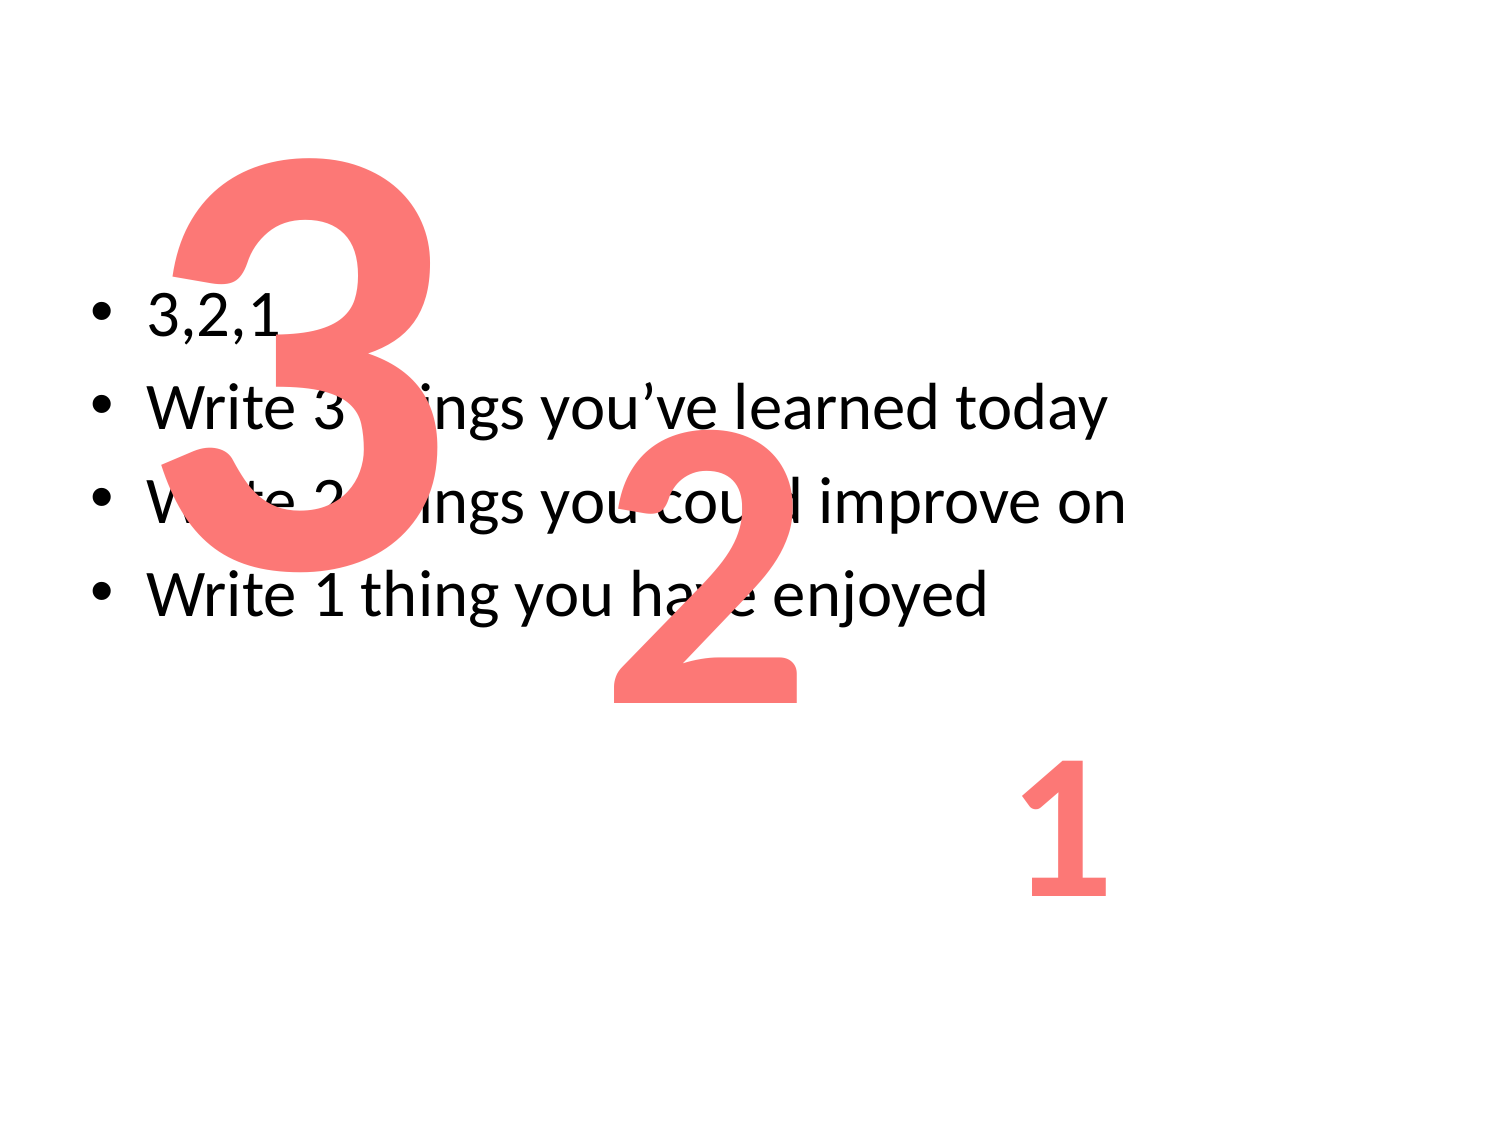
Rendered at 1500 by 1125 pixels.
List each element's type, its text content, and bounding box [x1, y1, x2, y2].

text_box 3 [123, 0, 439, 709]
list 3,2,1 Write 3 things you’ve learned today Write 2 things you could improve on Write 1 thing you have enjoyed [75, 262, 1425, 1005]
text_box 1 [903, 680, 1219, 949]
text_box 2 [549, 278, 864, 799]
